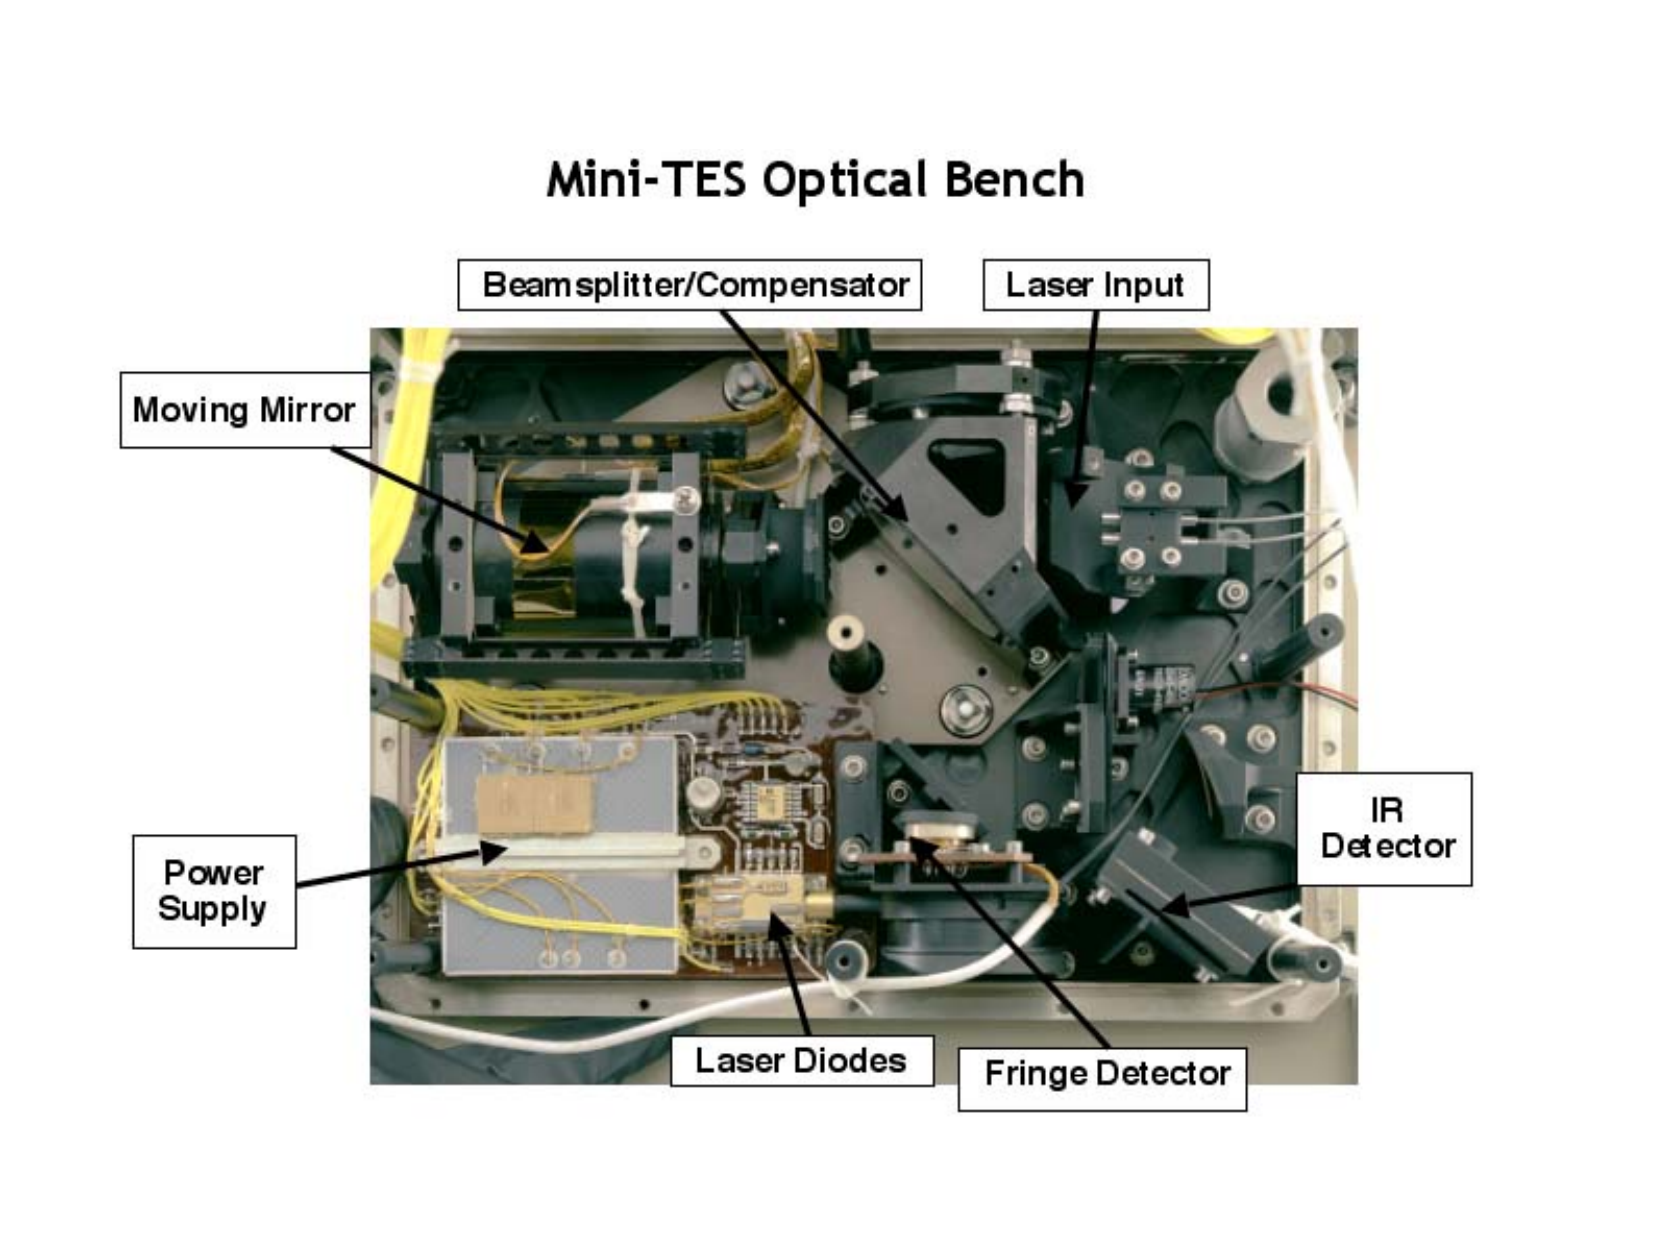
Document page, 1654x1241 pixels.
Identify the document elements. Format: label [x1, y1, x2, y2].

picture [112, 149, 1488, 1123]
